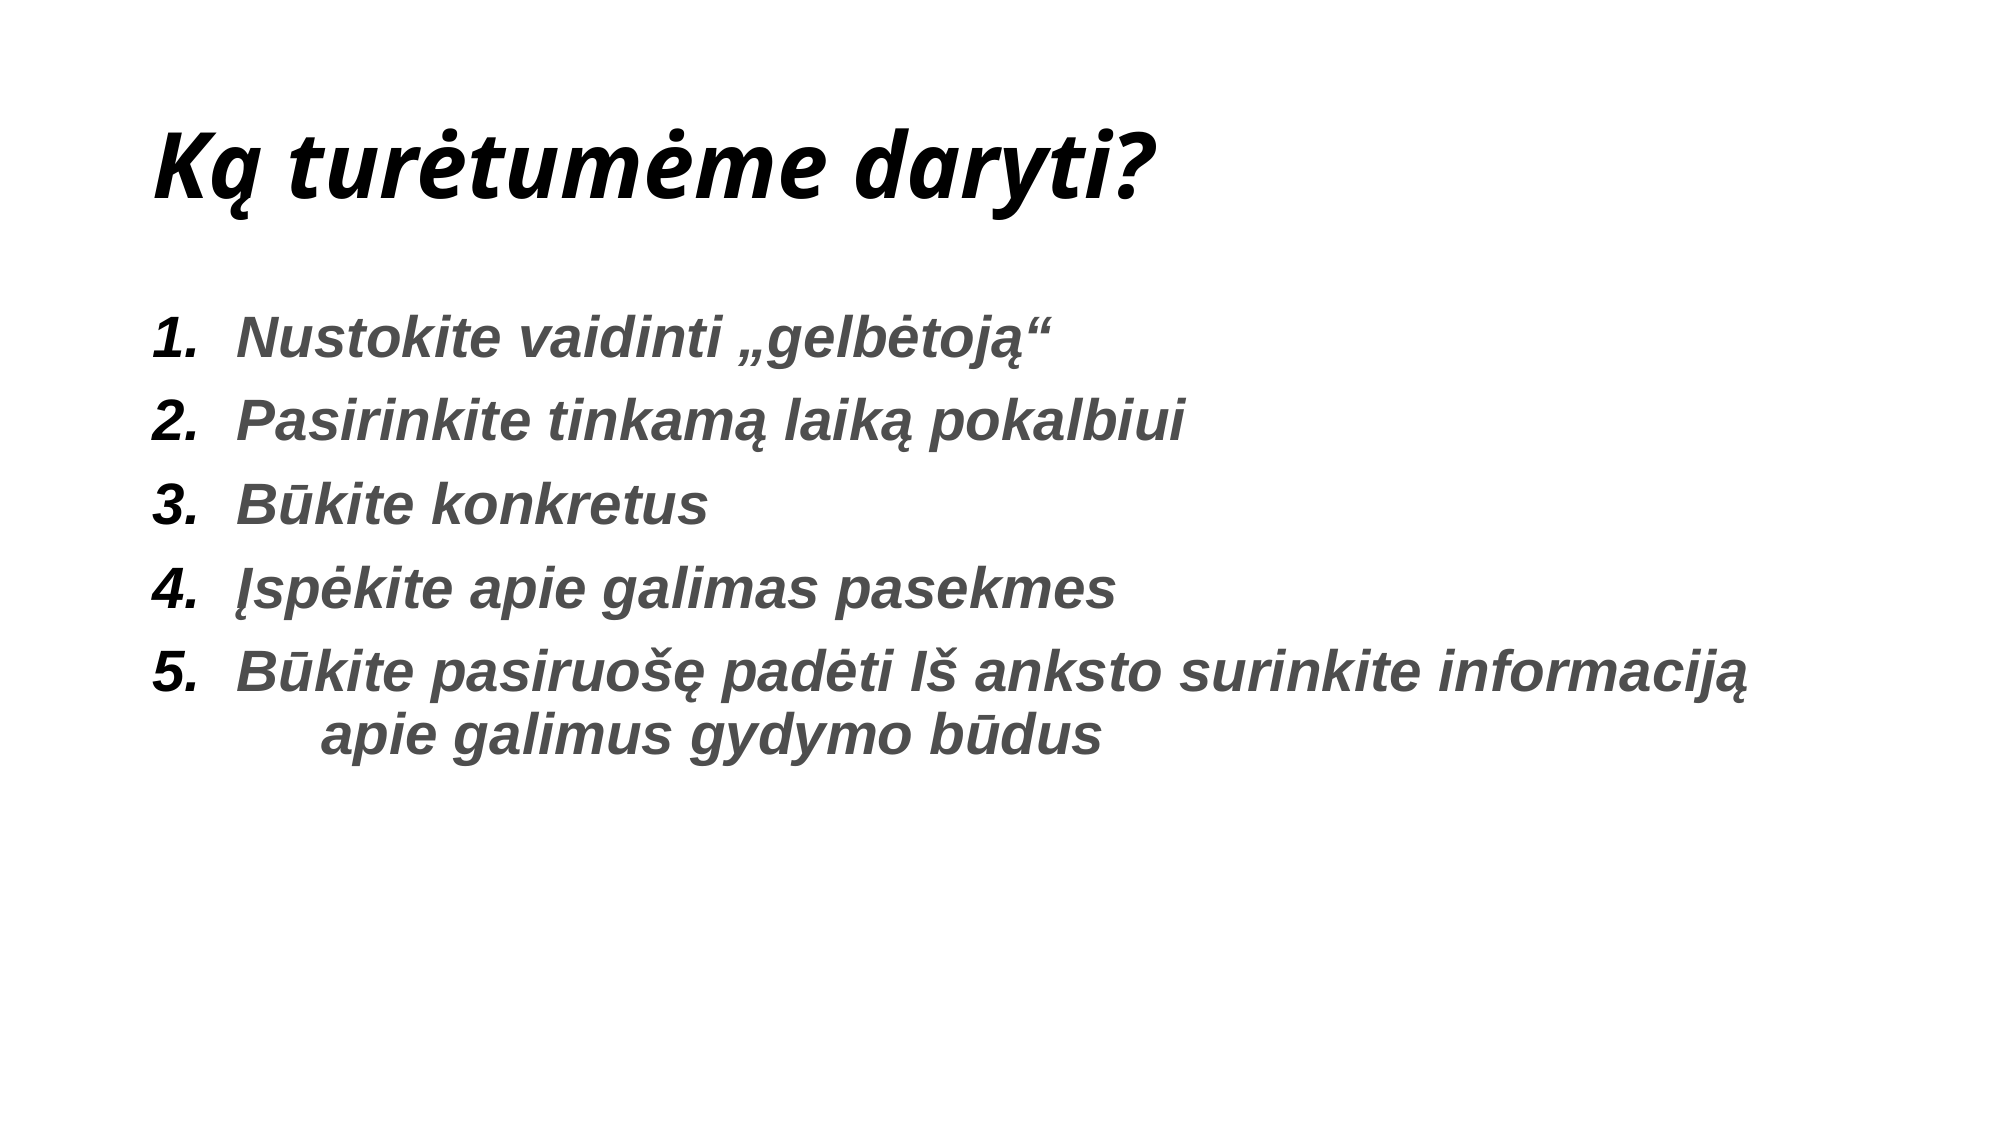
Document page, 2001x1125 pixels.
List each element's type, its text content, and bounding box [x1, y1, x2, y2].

list Nustokite vaidinti „gelbėtoją“ Pasirinkite tinkamą laiką pokalbiui Būkite konkretus Įspėkite apie galimas pasekmes Būkite pasiruošę padėti Iš anksto surinkite informaciją apie galimus gydymo būdus [137, 299, 1863, 1014]
title Ką turėtumėme daryti? [137, 59, 1863, 278]
